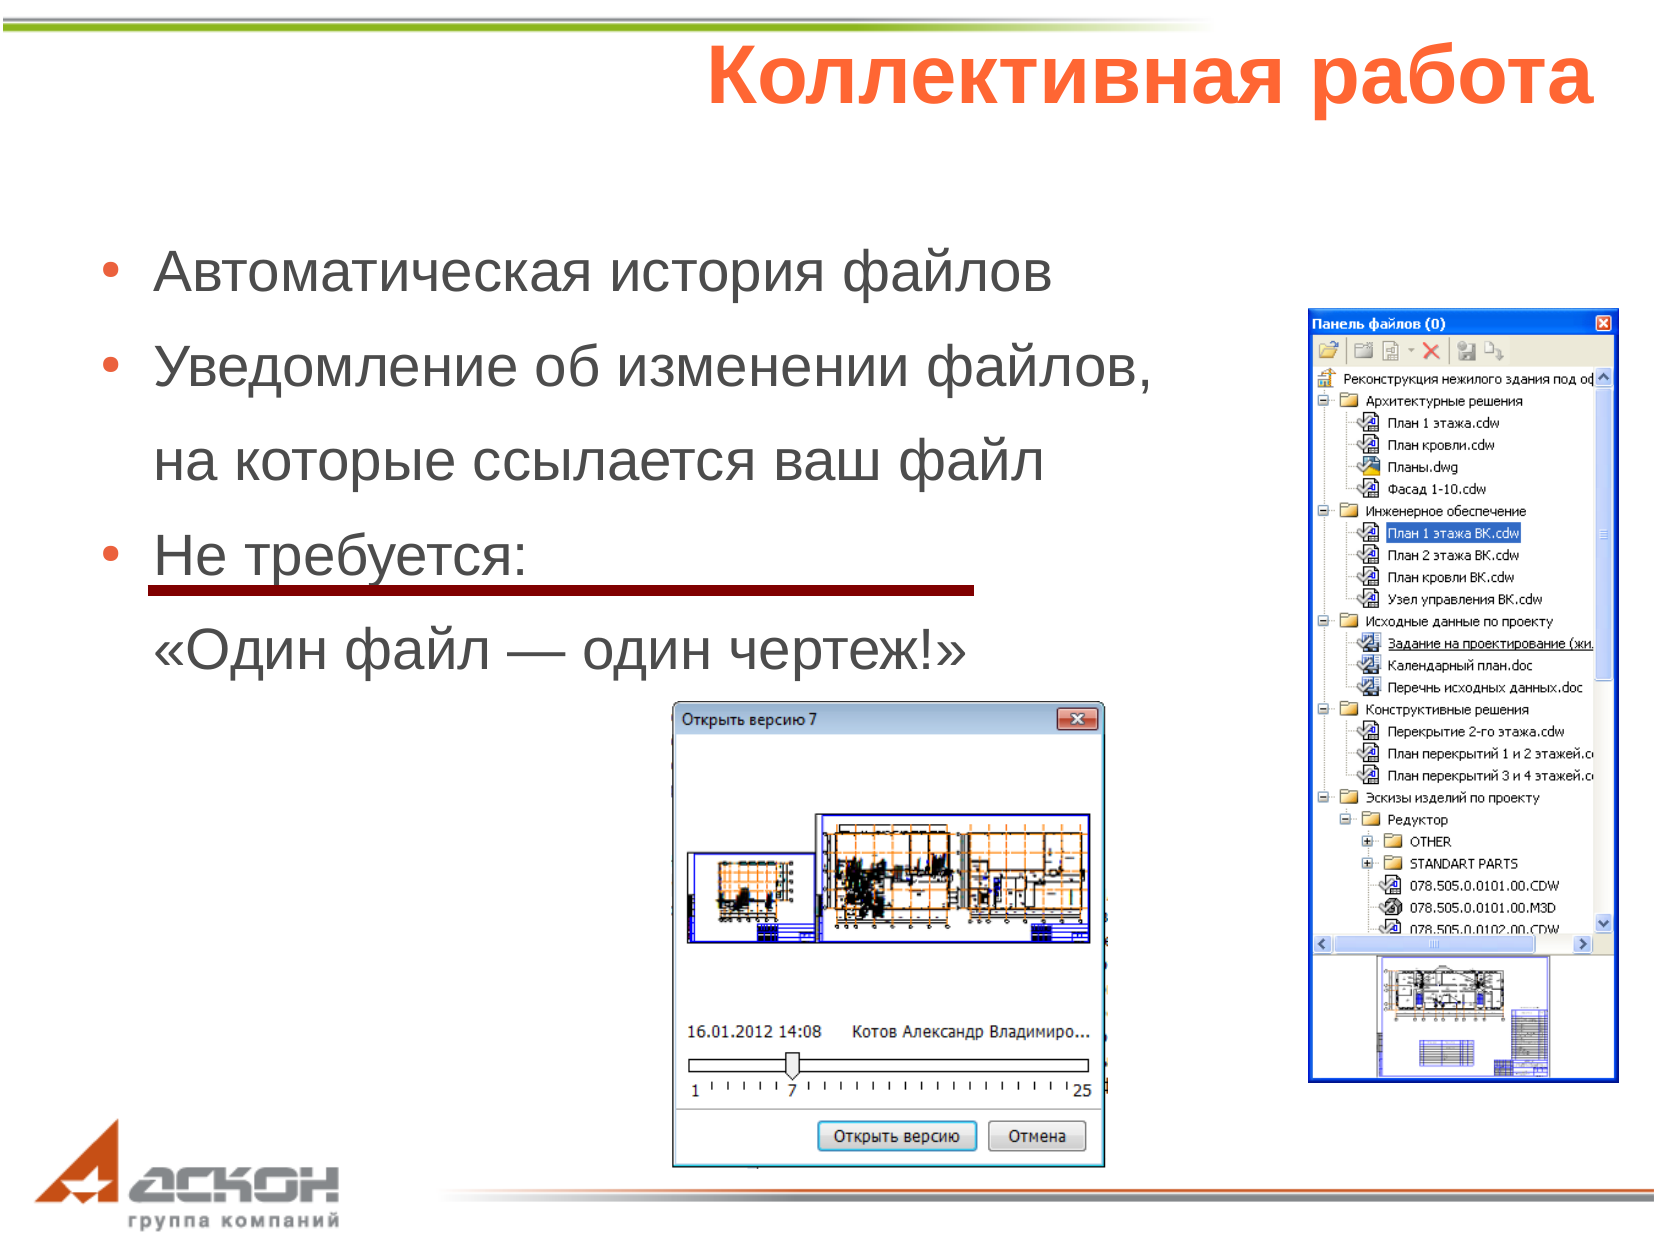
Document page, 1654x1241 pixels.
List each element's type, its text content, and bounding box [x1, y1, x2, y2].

list Автоматическая история файлов Уведомление об изменении файлов, на которые ссылается ваш файл Не требуется: «Один файл — один чертеж!» [82, 238, 1571, 1058]
picture [3, 0, 1654, 1241]
title Коллективная работа [0, 28, 1595, 122]
